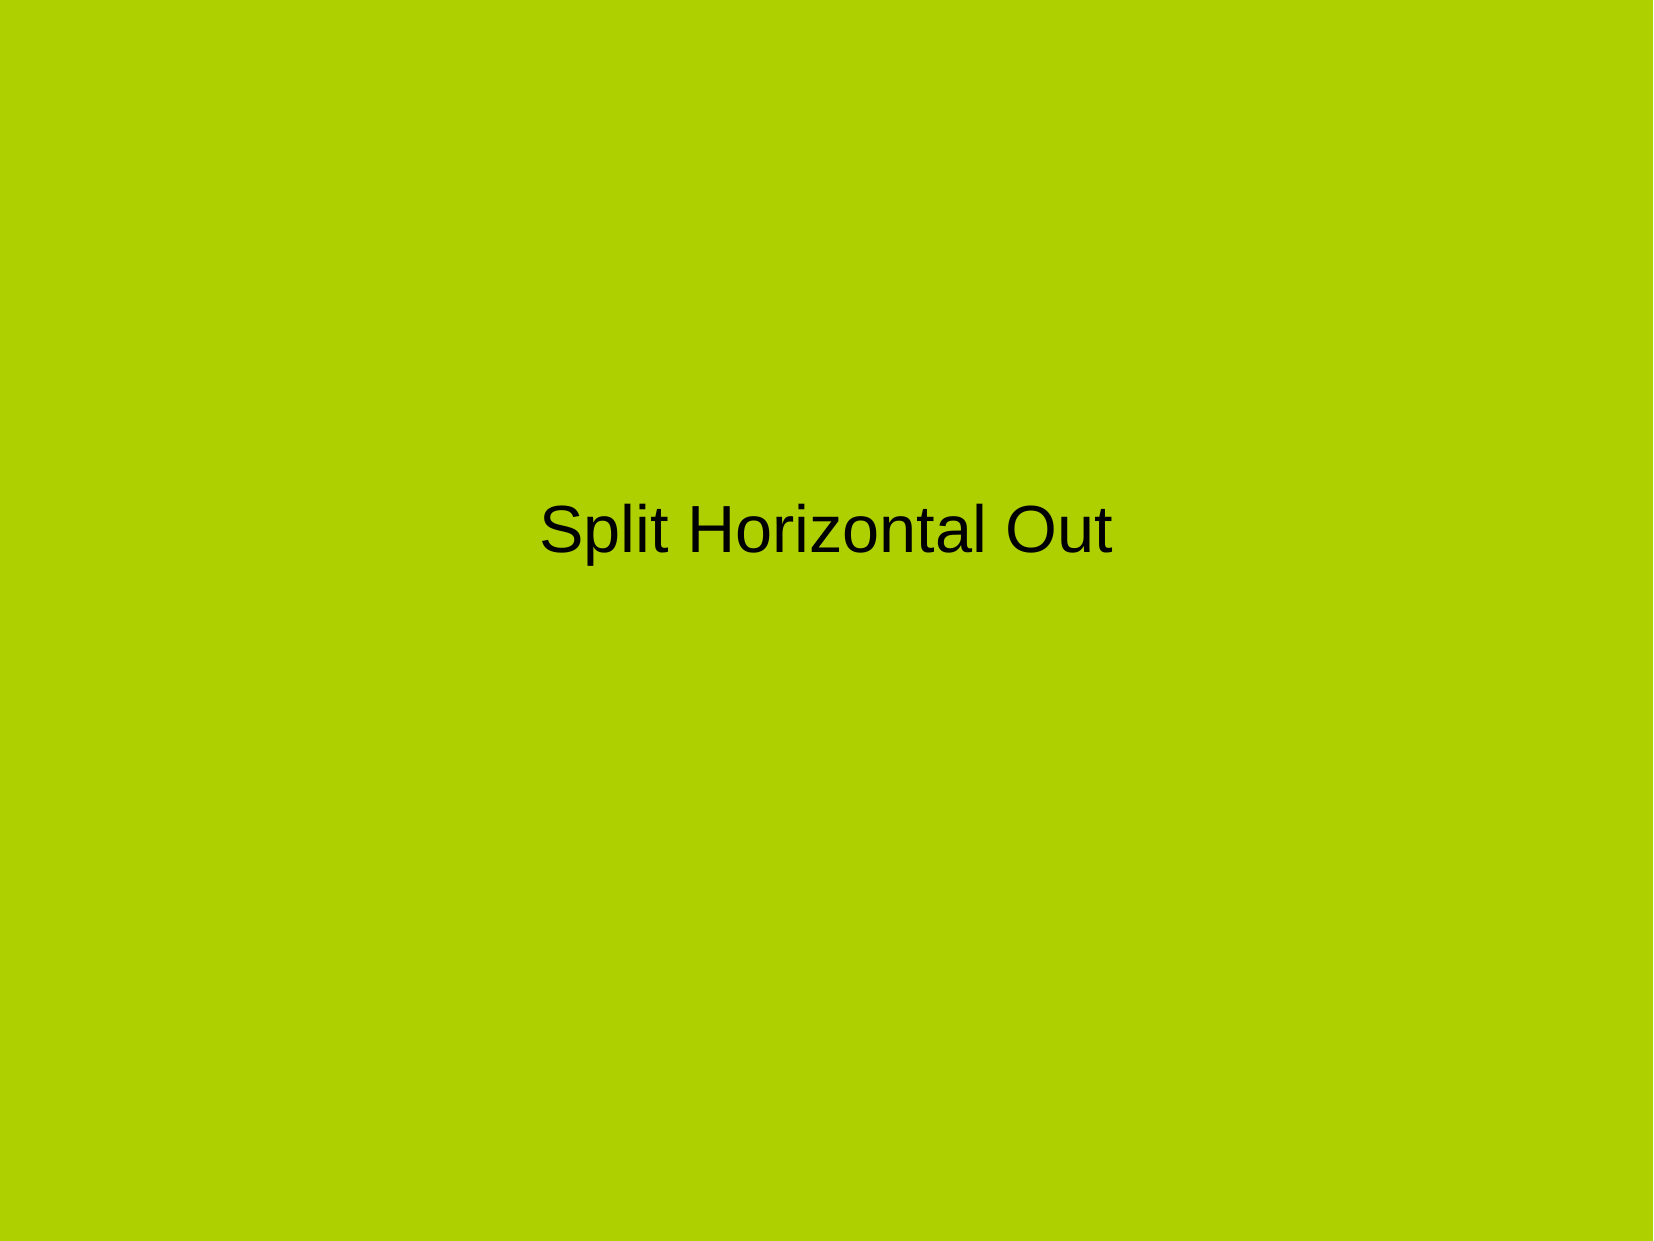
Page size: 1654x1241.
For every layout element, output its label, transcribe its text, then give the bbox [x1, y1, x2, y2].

subtitle Split Horizontal Out [82, 49, 1571, 1010]
